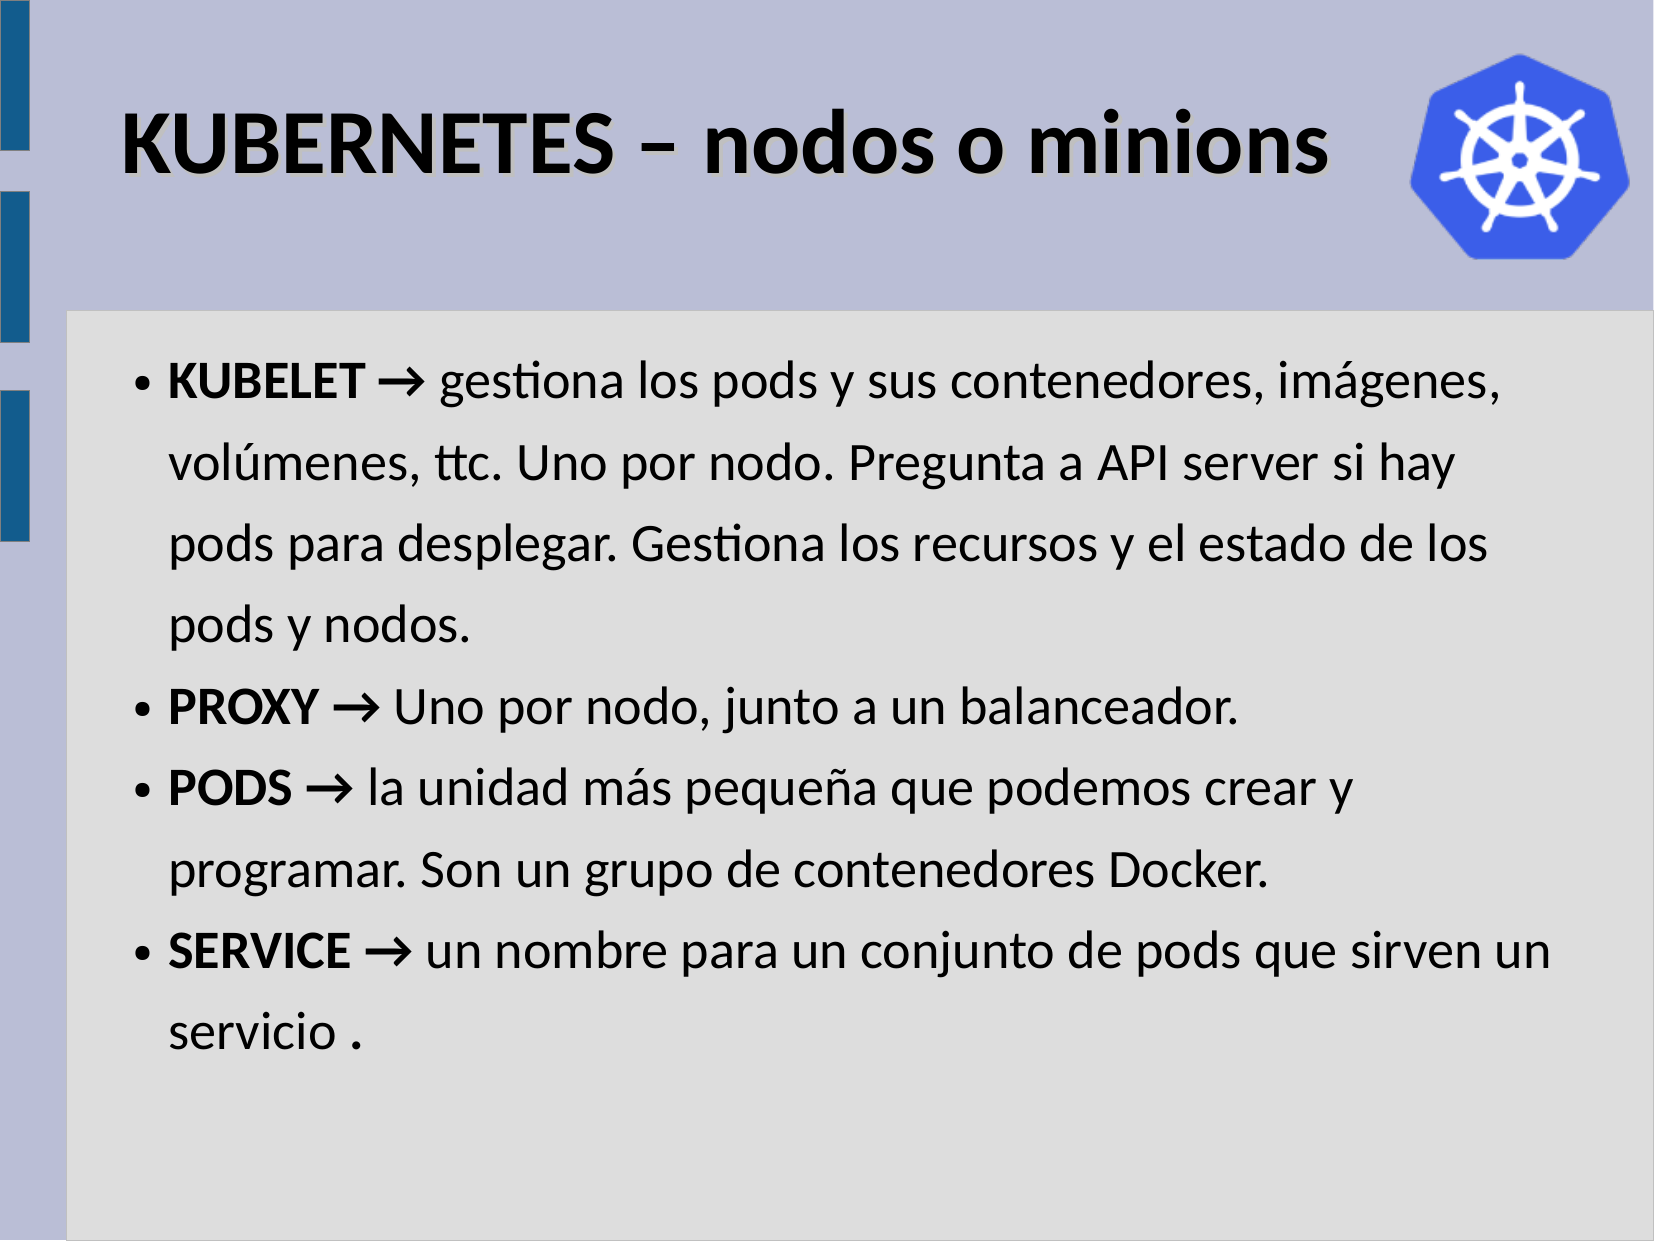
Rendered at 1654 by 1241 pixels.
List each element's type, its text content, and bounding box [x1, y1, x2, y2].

text_box KUBERNETES – nodos o minions [106, 97, 1381, 225]
picture [1381, 47, 1654, 267]
text_box KUBELET → gestiona los pods y sus contenedores, imágenes, volúmenes, ttc. Uno por nodo. Pregunta a API server si hay pods para desplegar. Gestiona los recursos y el estado de los pods y nodos. PROXY → Uno por nodo, junto a un balanceador. PODS → la unidad más pequeña que podemos crear y programar. Son un grupo de contenedores Docker. SERVICE → un nombre para un conjunto de pods que sirven un servicio . [118, 323, 1583, 1241]
